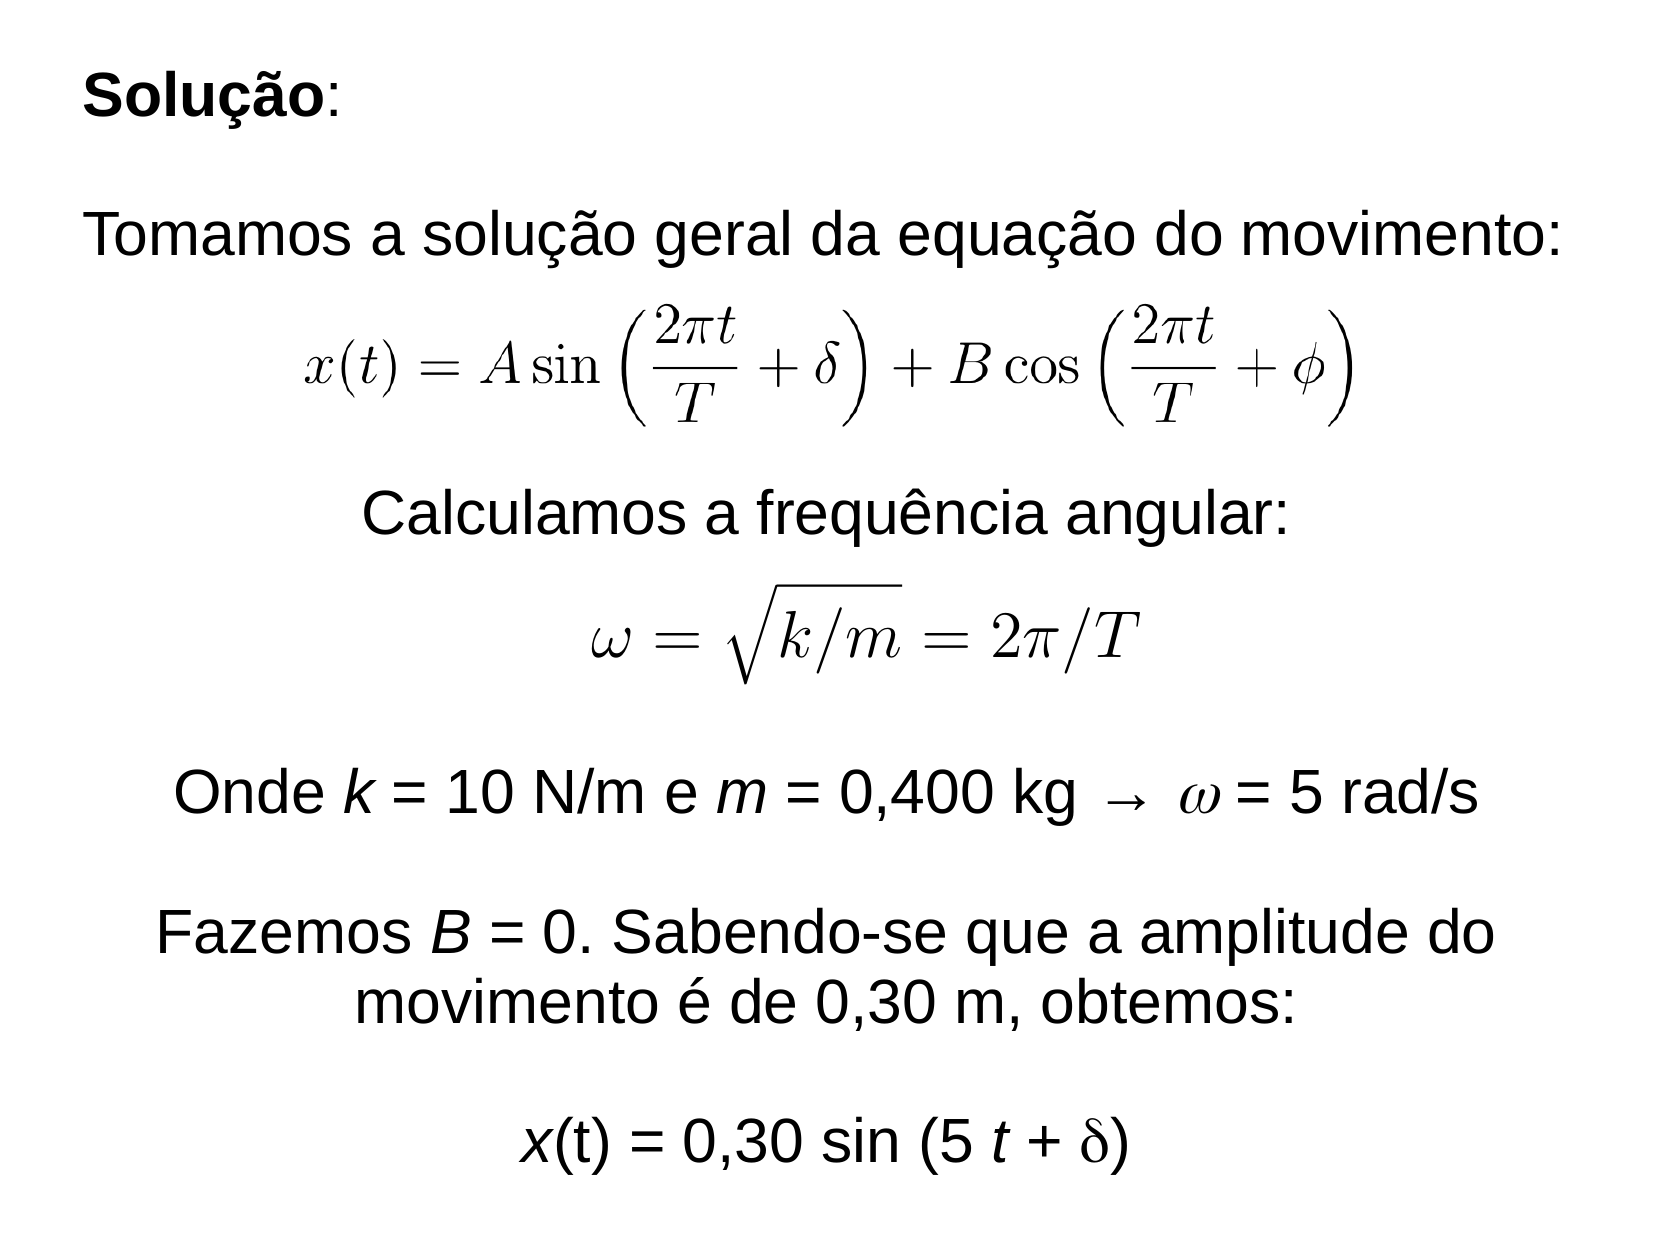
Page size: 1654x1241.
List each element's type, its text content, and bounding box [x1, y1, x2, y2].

picture [280, 288, 1375, 443]
subtitle Solução: Tomamos a solução geral da equação do movimento: Calculamos a frequência angular: Onde k = 10 N/m e m = 0,400 kg → w = 5 rad/s Fazemos B = 0. Sabendo-se que a amplitude do movimento é de 0,30 m, obtemos: x(t) = 0,30 sin (5 t + d) [82, 47, 1571, 1188]
picture [563, 555, 1156, 715]
